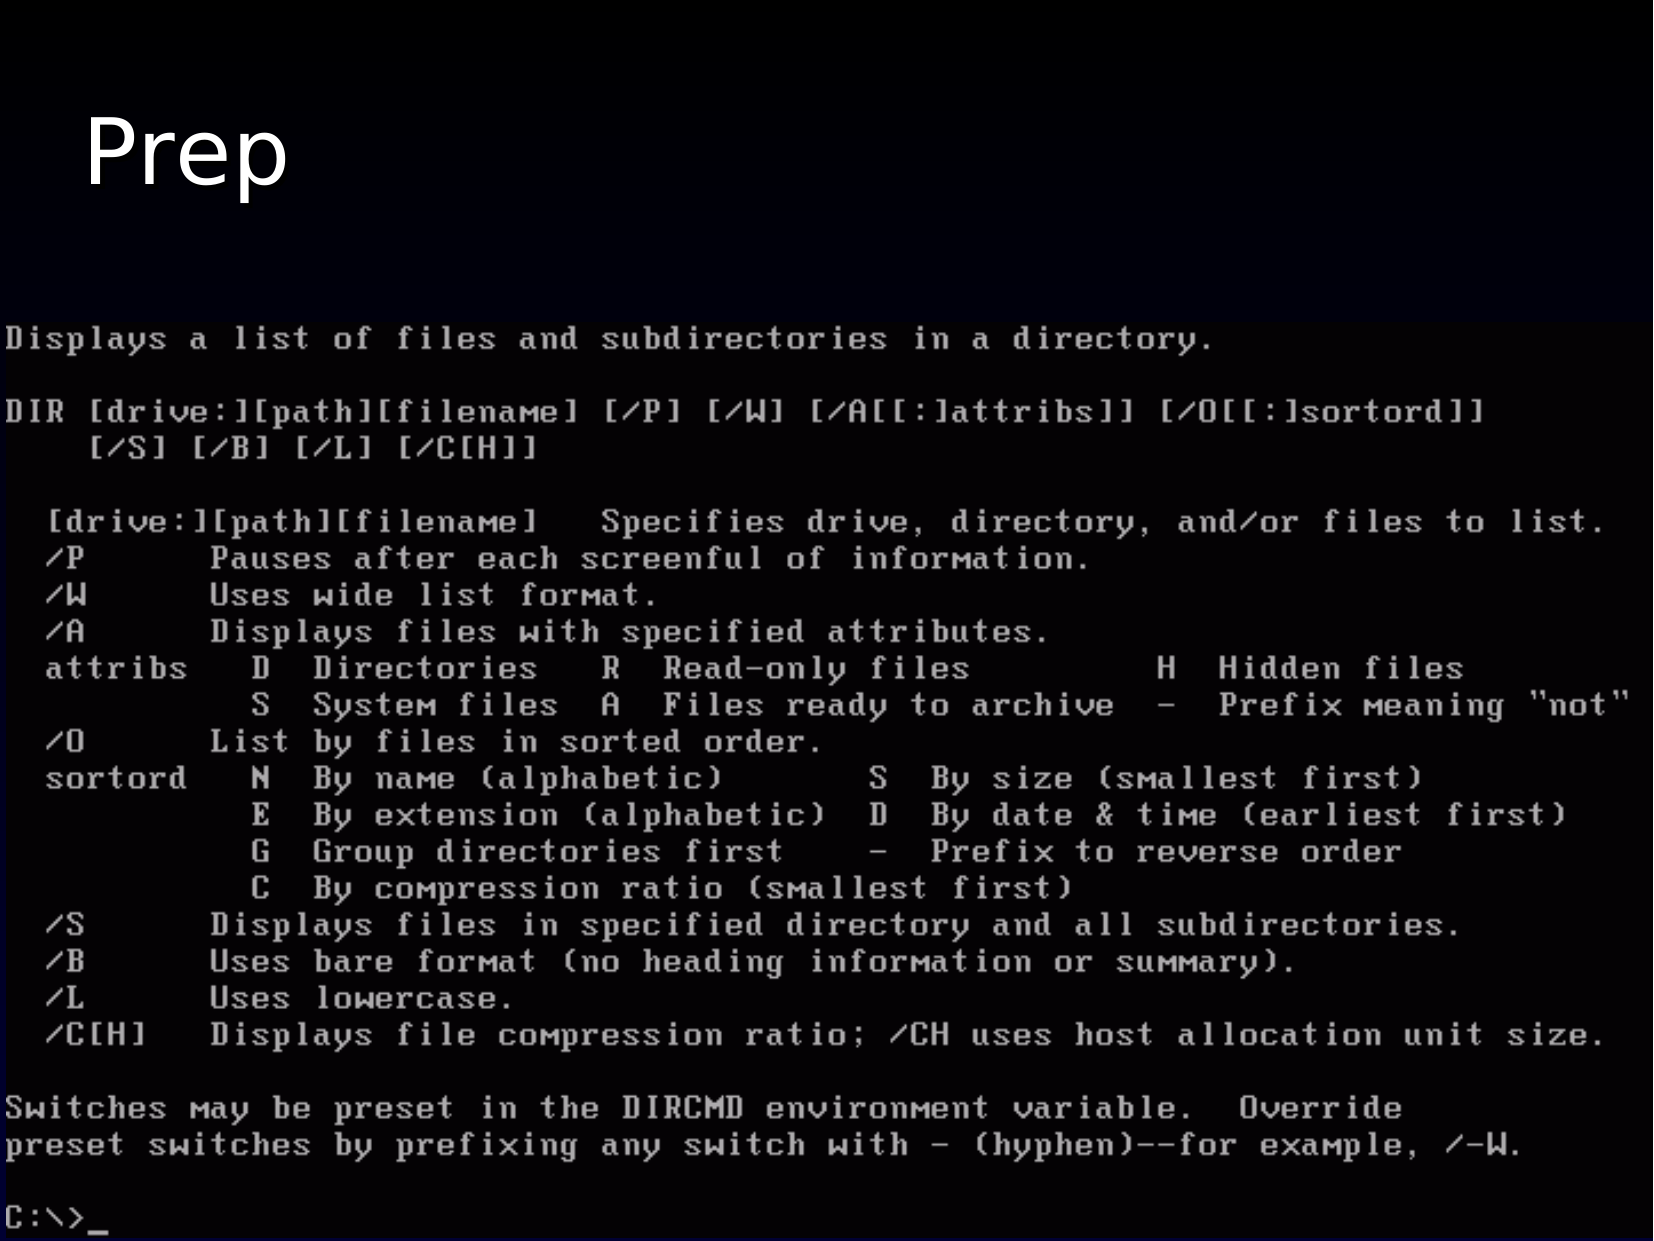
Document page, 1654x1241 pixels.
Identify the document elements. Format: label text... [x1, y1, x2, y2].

title Prep [82, 49, 1571, 257]
picture [6, 322, 1653, 1238]
